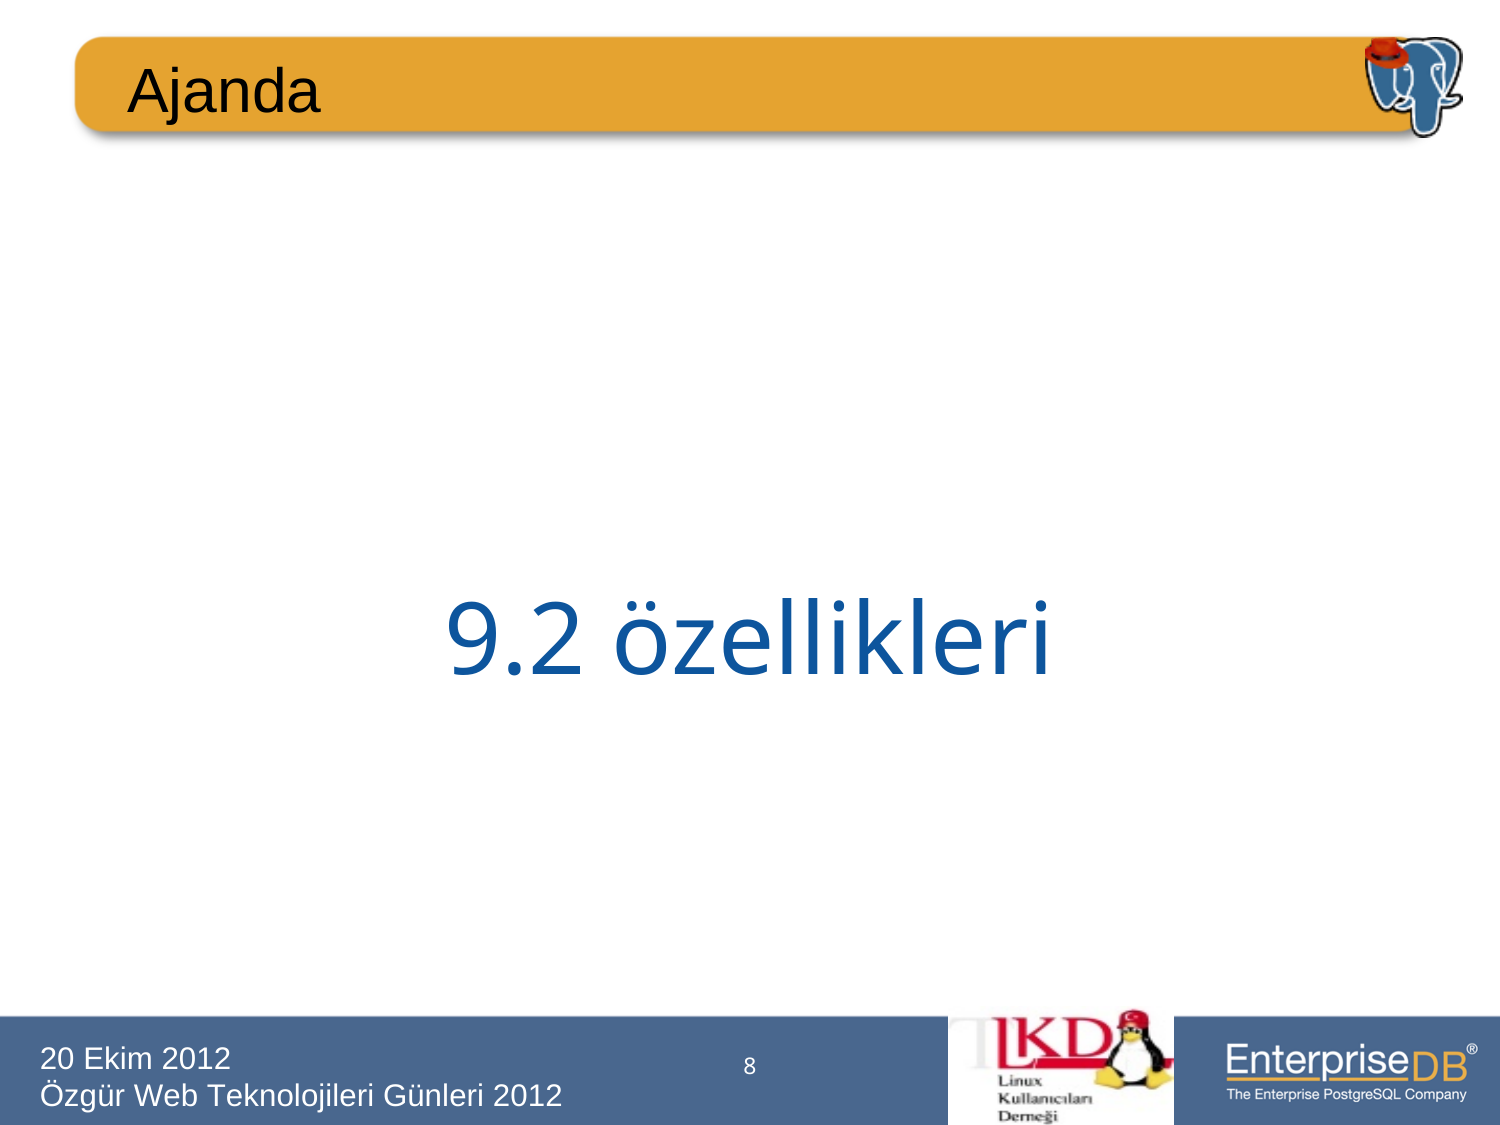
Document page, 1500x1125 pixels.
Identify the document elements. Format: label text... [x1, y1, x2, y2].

subtitle 9.2 özellikleri [75, 263, 1425, 1006]
picture [0, 0, 1500, 1125]
title Ajanda [112, 37, 1388, 138]
